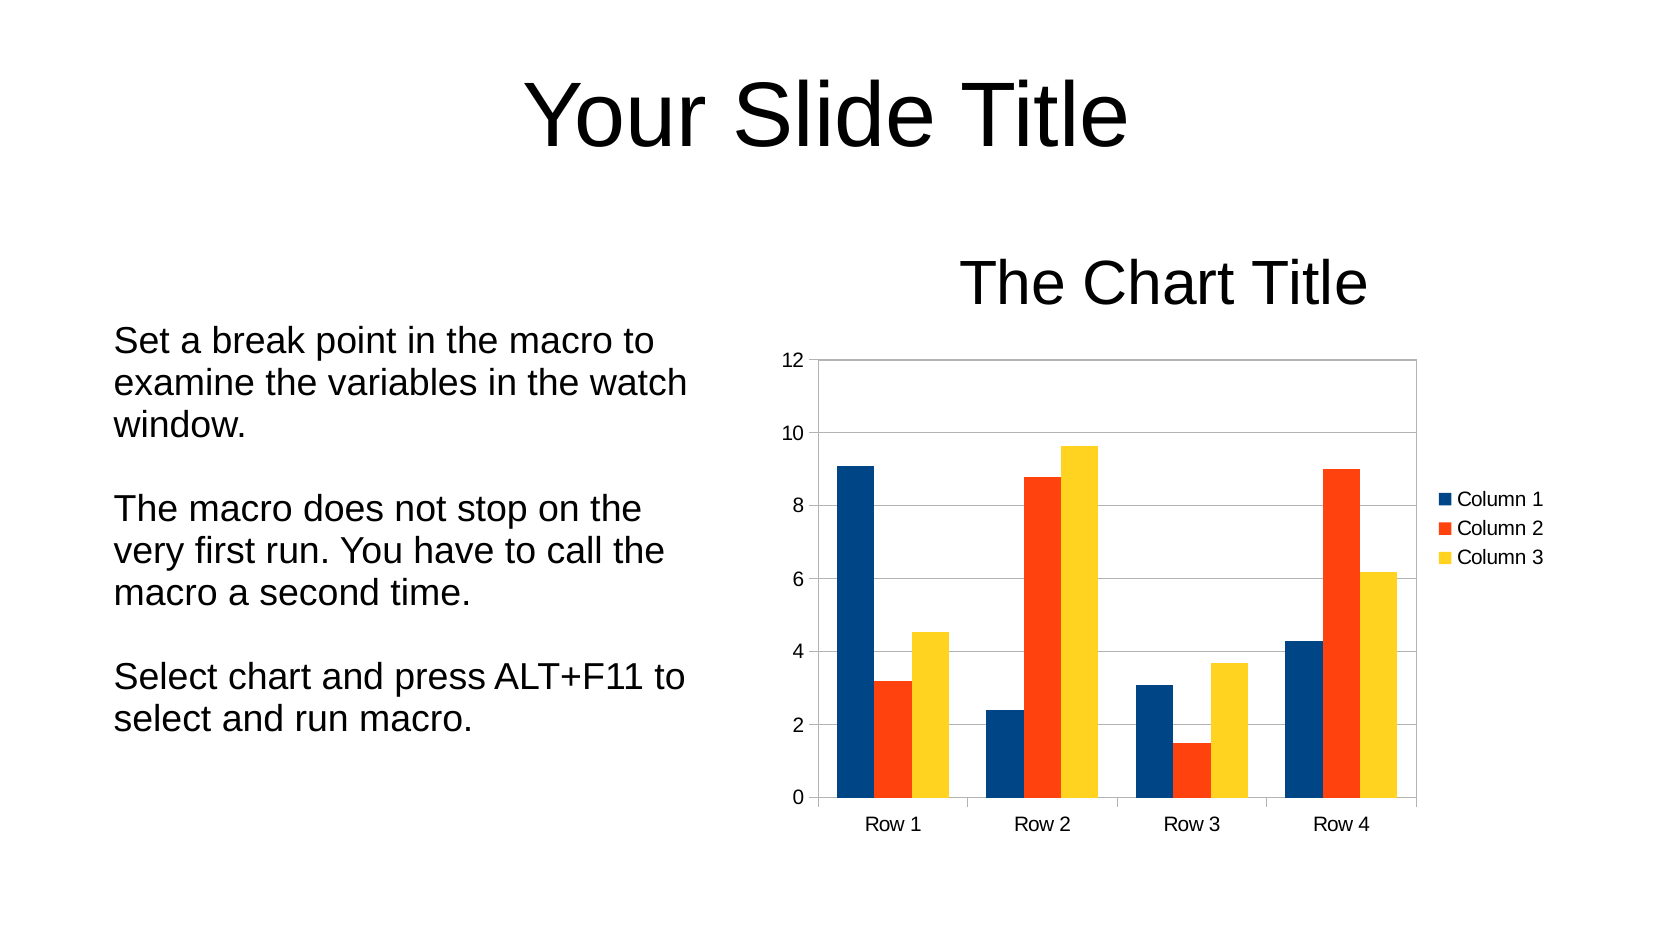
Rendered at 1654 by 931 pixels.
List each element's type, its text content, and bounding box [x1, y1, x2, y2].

title Your Slide Title [82, 37, 1571, 193]
text_box Set a break point in the macro to examine the variables in the watch window. The macro does not stop on the very first run. You have to call the macro a second time. Select chart and press ALT+F11 to select and run macro. [98, 312, 732, 748]
chart [765, 208, 1563, 849]
